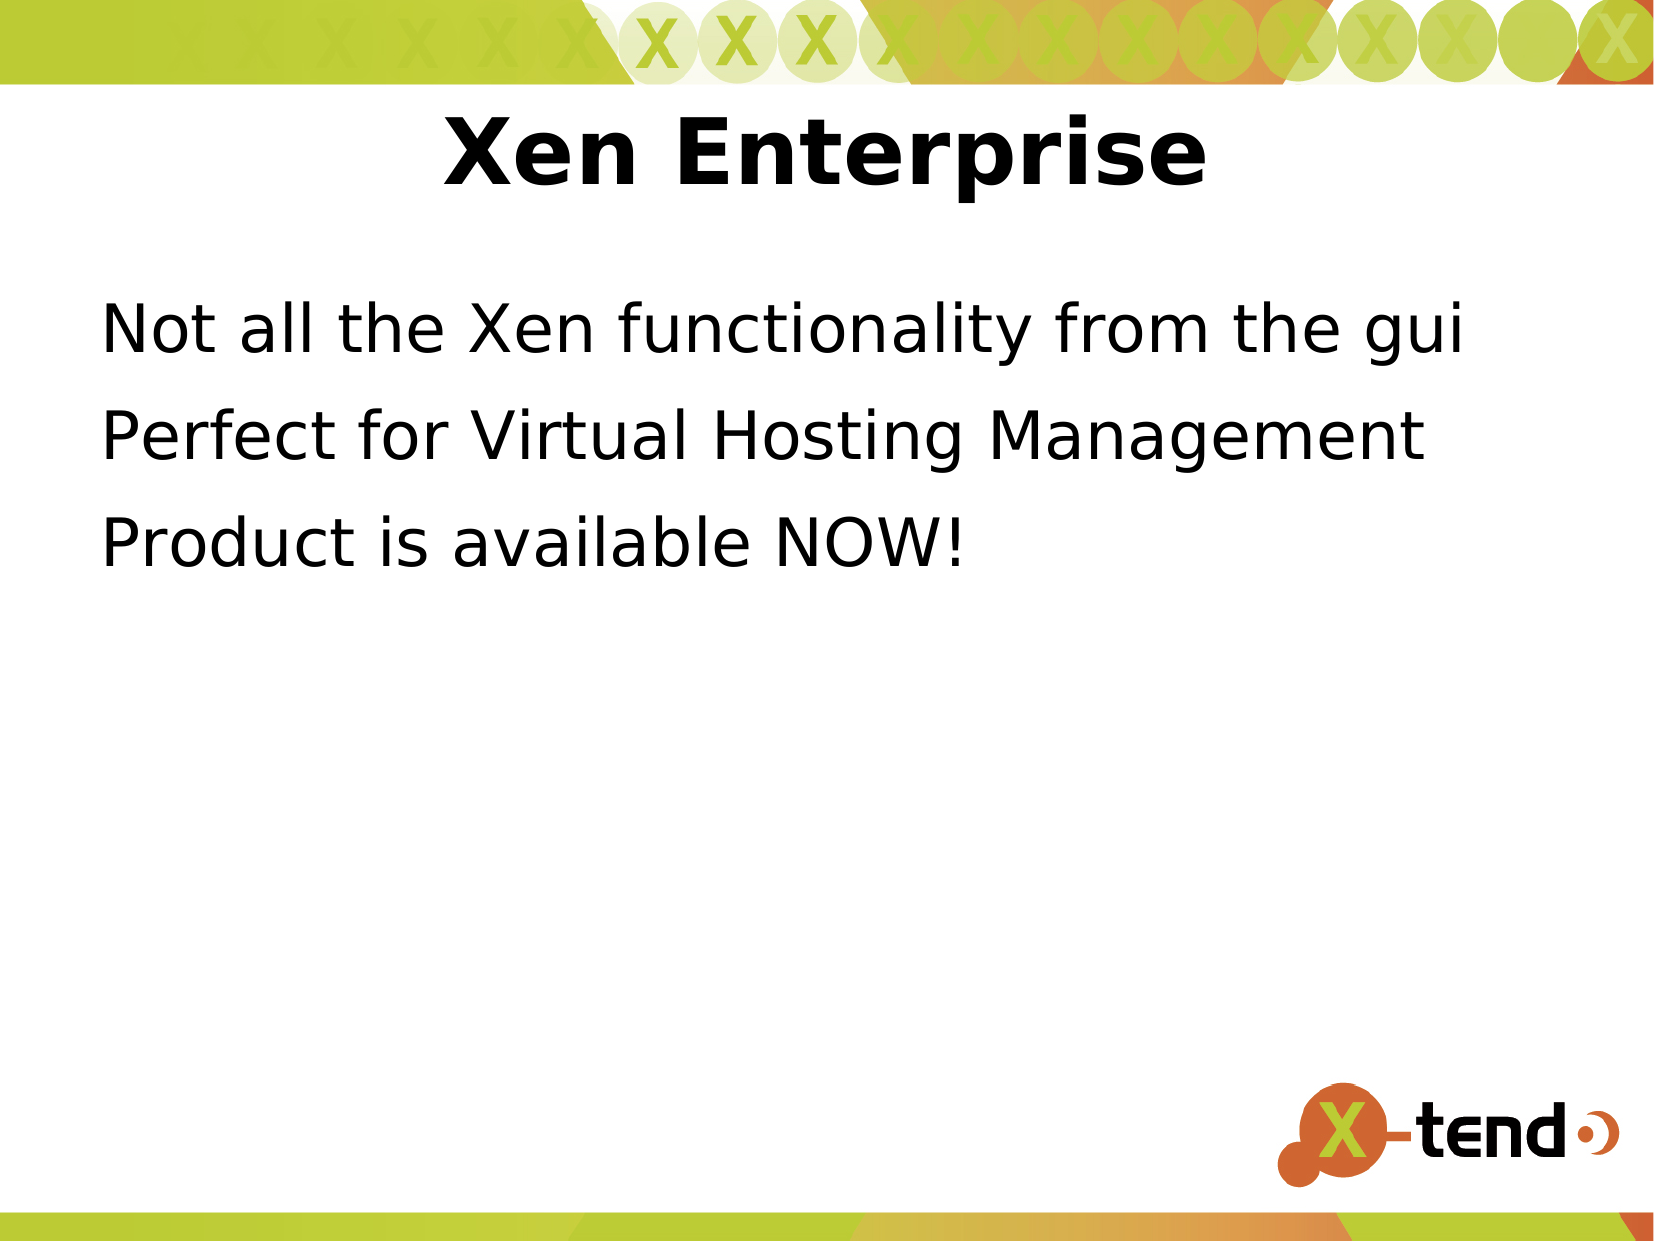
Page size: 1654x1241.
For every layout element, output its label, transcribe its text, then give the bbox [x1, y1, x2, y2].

list Not all the Xen functionality from the gui Perfect for Virtual Hosting Management Product is available NOW! [82, 290, 1571, 1109]
title Xen Enterprise [82, 49, 1571, 257]
picture [0, 0, 1654, 1241]
